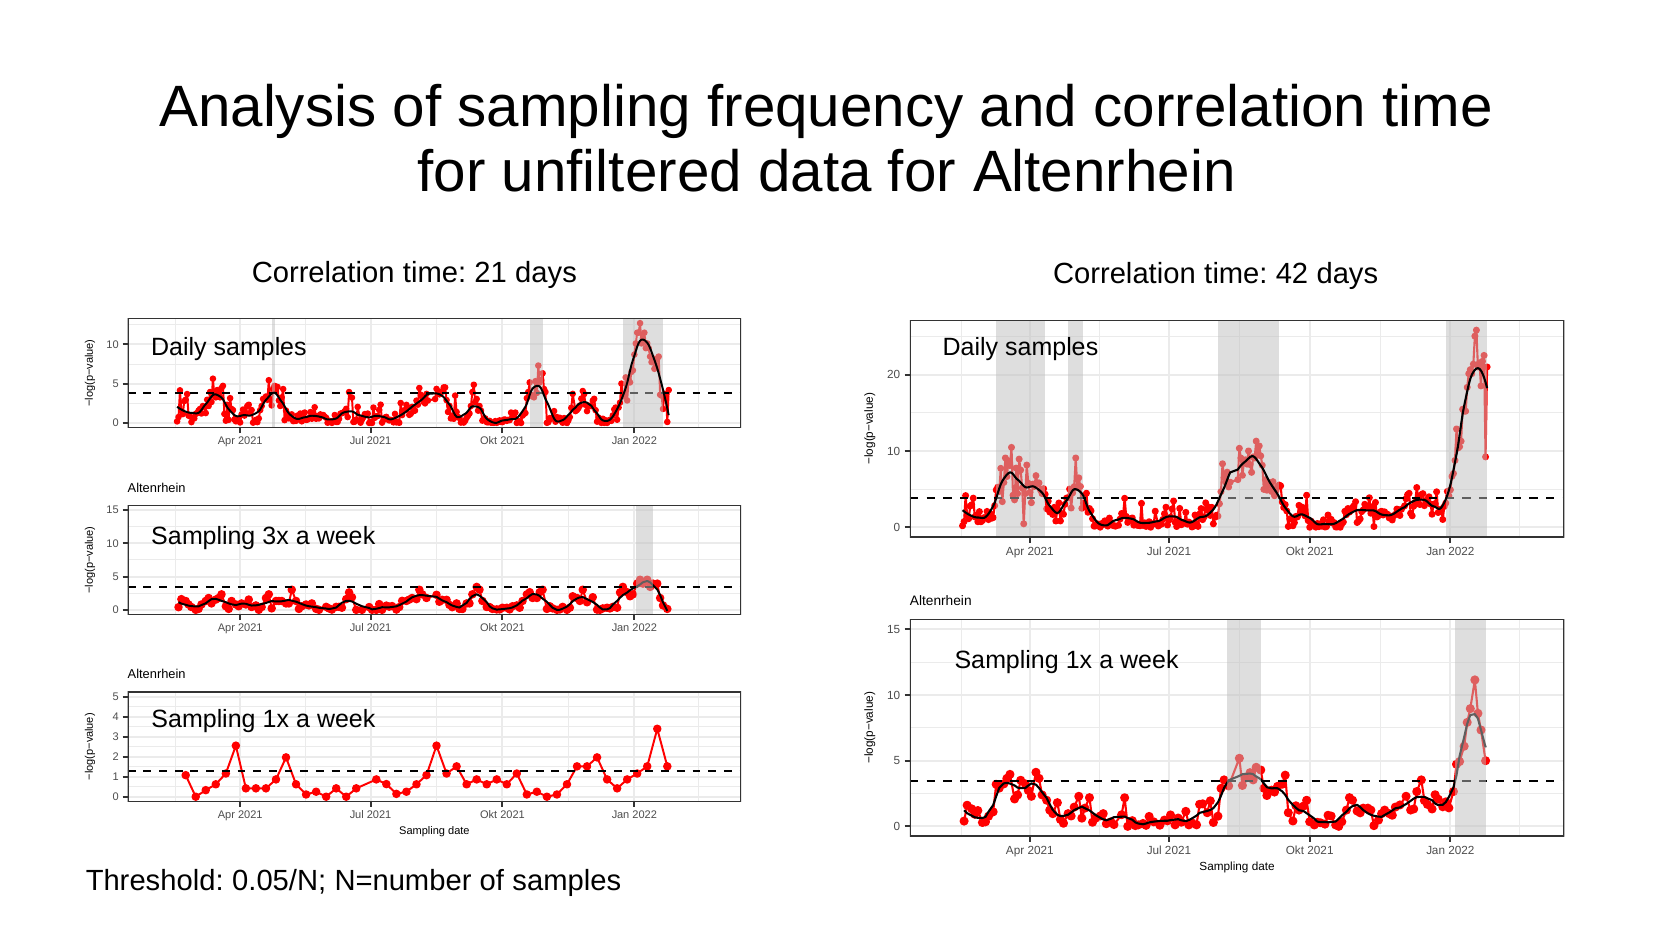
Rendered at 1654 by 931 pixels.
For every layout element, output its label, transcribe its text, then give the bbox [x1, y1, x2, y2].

text_box Daily samples [927, 325, 1114, 369]
text_box Daily samples [136, 325, 322, 369]
text_box Sampling 1x a week [136, 697, 391, 741]
text_box Correlation time: 42 days [1038, 249, 1391, 297]
text_box Threshold: 0.05/N; N=number of samples [71, 856, 788, 914]
picture [75, 286, 752, 847]
title Analysis of sampling frequency and correlation time for unfiltered data for Altenrhein [82, 60, 1571, 216]
picture [853, 286, 1576, 885]
text_box Correlation time: 21 days [237, 248, 590, 296]
text_box Sampling 3x a week [136, 514, 390, 558]
text_box Sampling 1x a week [939, 638, 1194, 682]
